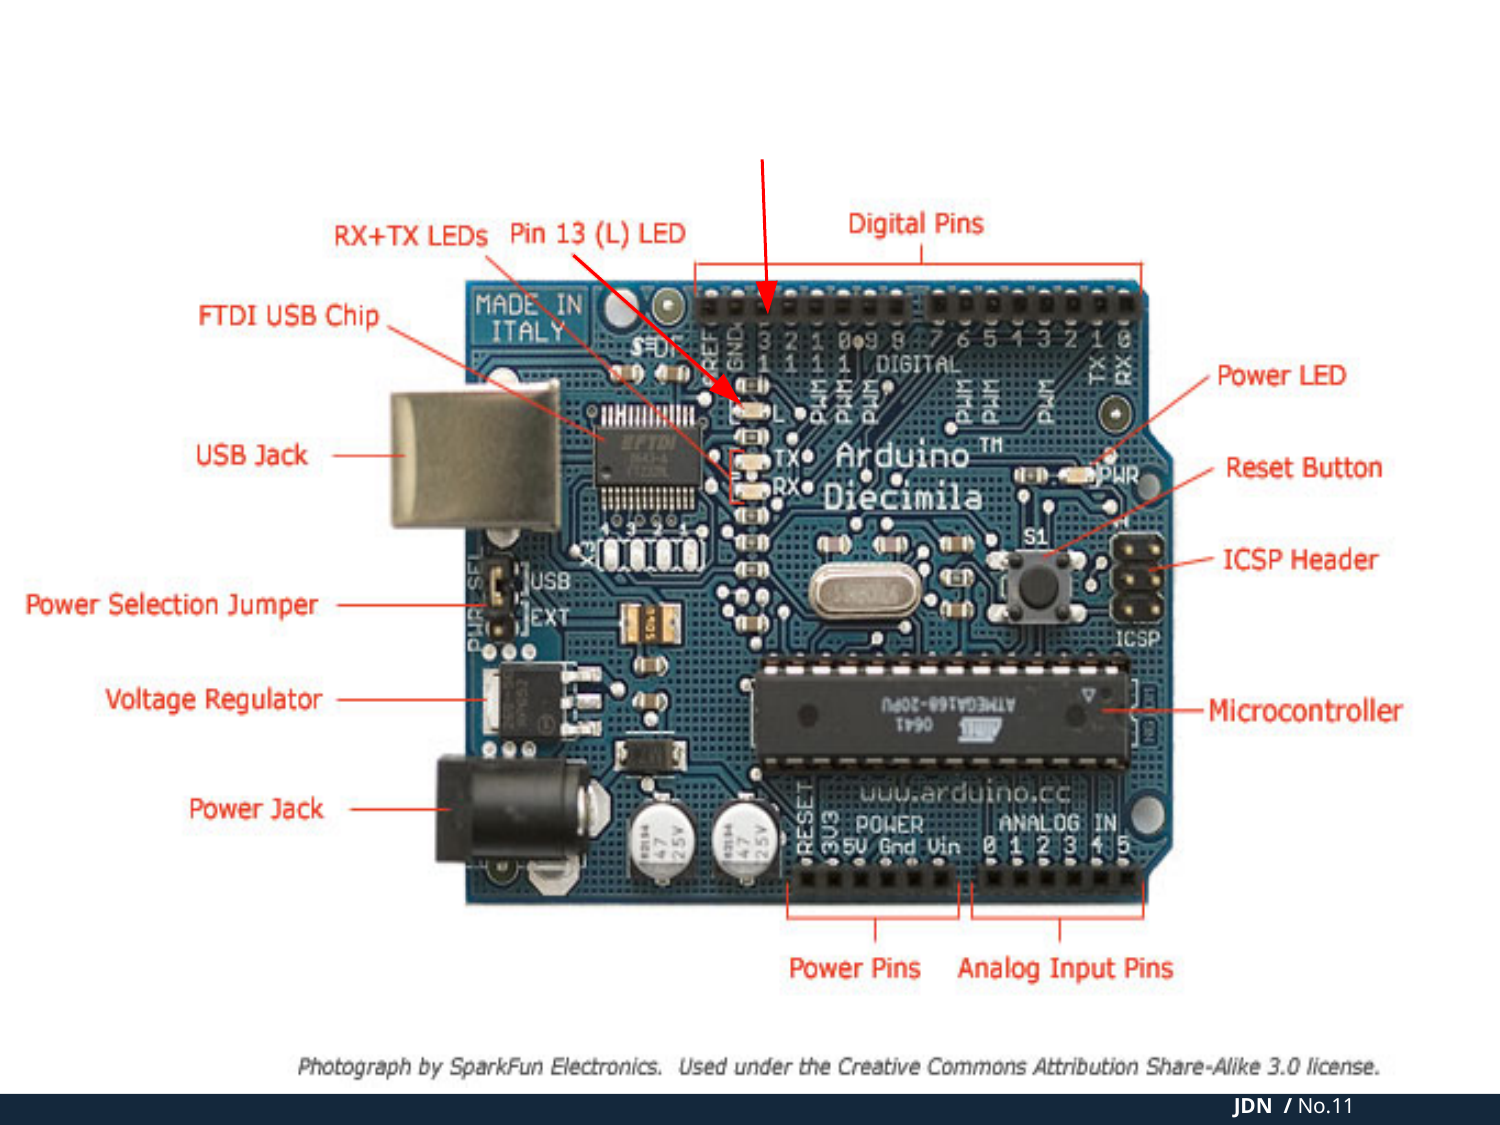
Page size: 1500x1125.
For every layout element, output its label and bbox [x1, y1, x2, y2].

picture [7, 159, 1435, 1089]
